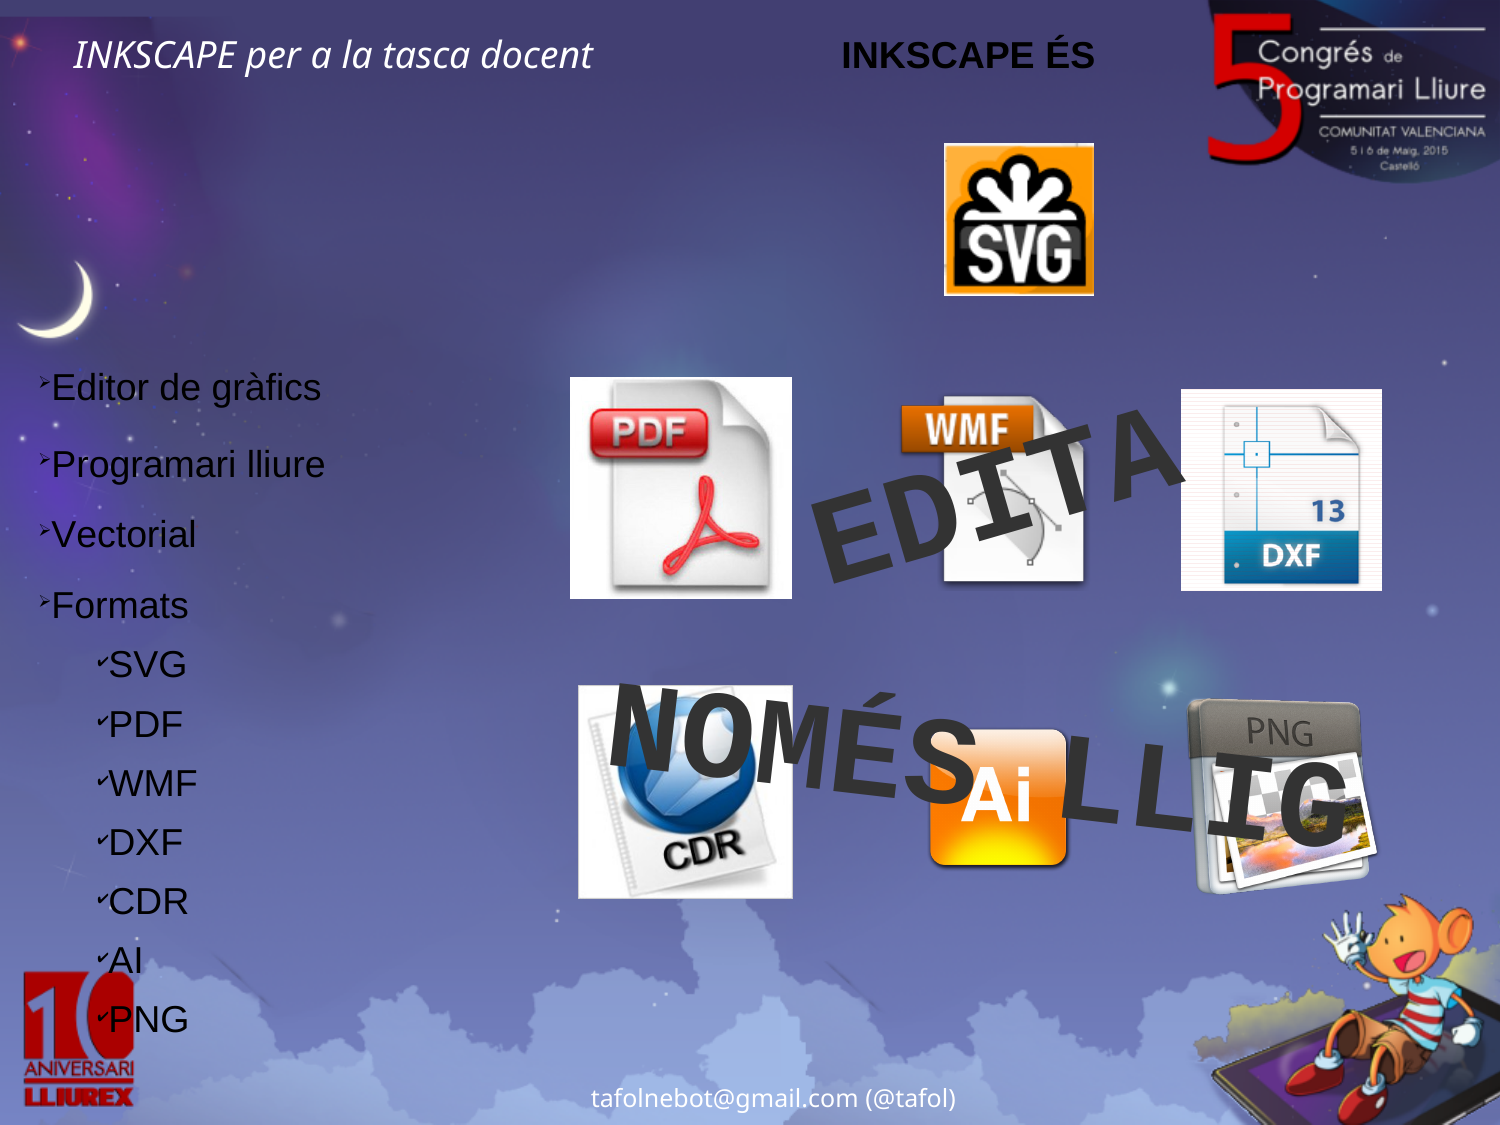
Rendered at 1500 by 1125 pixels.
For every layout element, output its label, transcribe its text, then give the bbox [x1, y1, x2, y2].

text_box NOMÉS LLIG [584, 631, 1418, 890]
text_box SVG [82, 633, 331, 692]
picture [0, 0, 1500, 1125]
text_box Vectorial [23, 503, 520, 563]
text_box INKSCAPE ÉS [826, 23, 1170, 84]
text_box Formats [23, 573, 520, 634]
text_box WMF [82, 751, 331, 810]
text_box PNG [82, 987, 331, 1048]
text_box Programari lliure [23, 432, 520, 492]
text_box AI [82, 930, 331, 987]
text_box Editor de gràfics [23, 355, 520, 416]
text_box EDITA [775, 336, 1257, 622]
text_box CDR [82, 869, 331, 930]
text_box DXF [82, 810, 331, 869]
text_box PDF [82, 692, 331, 751]
